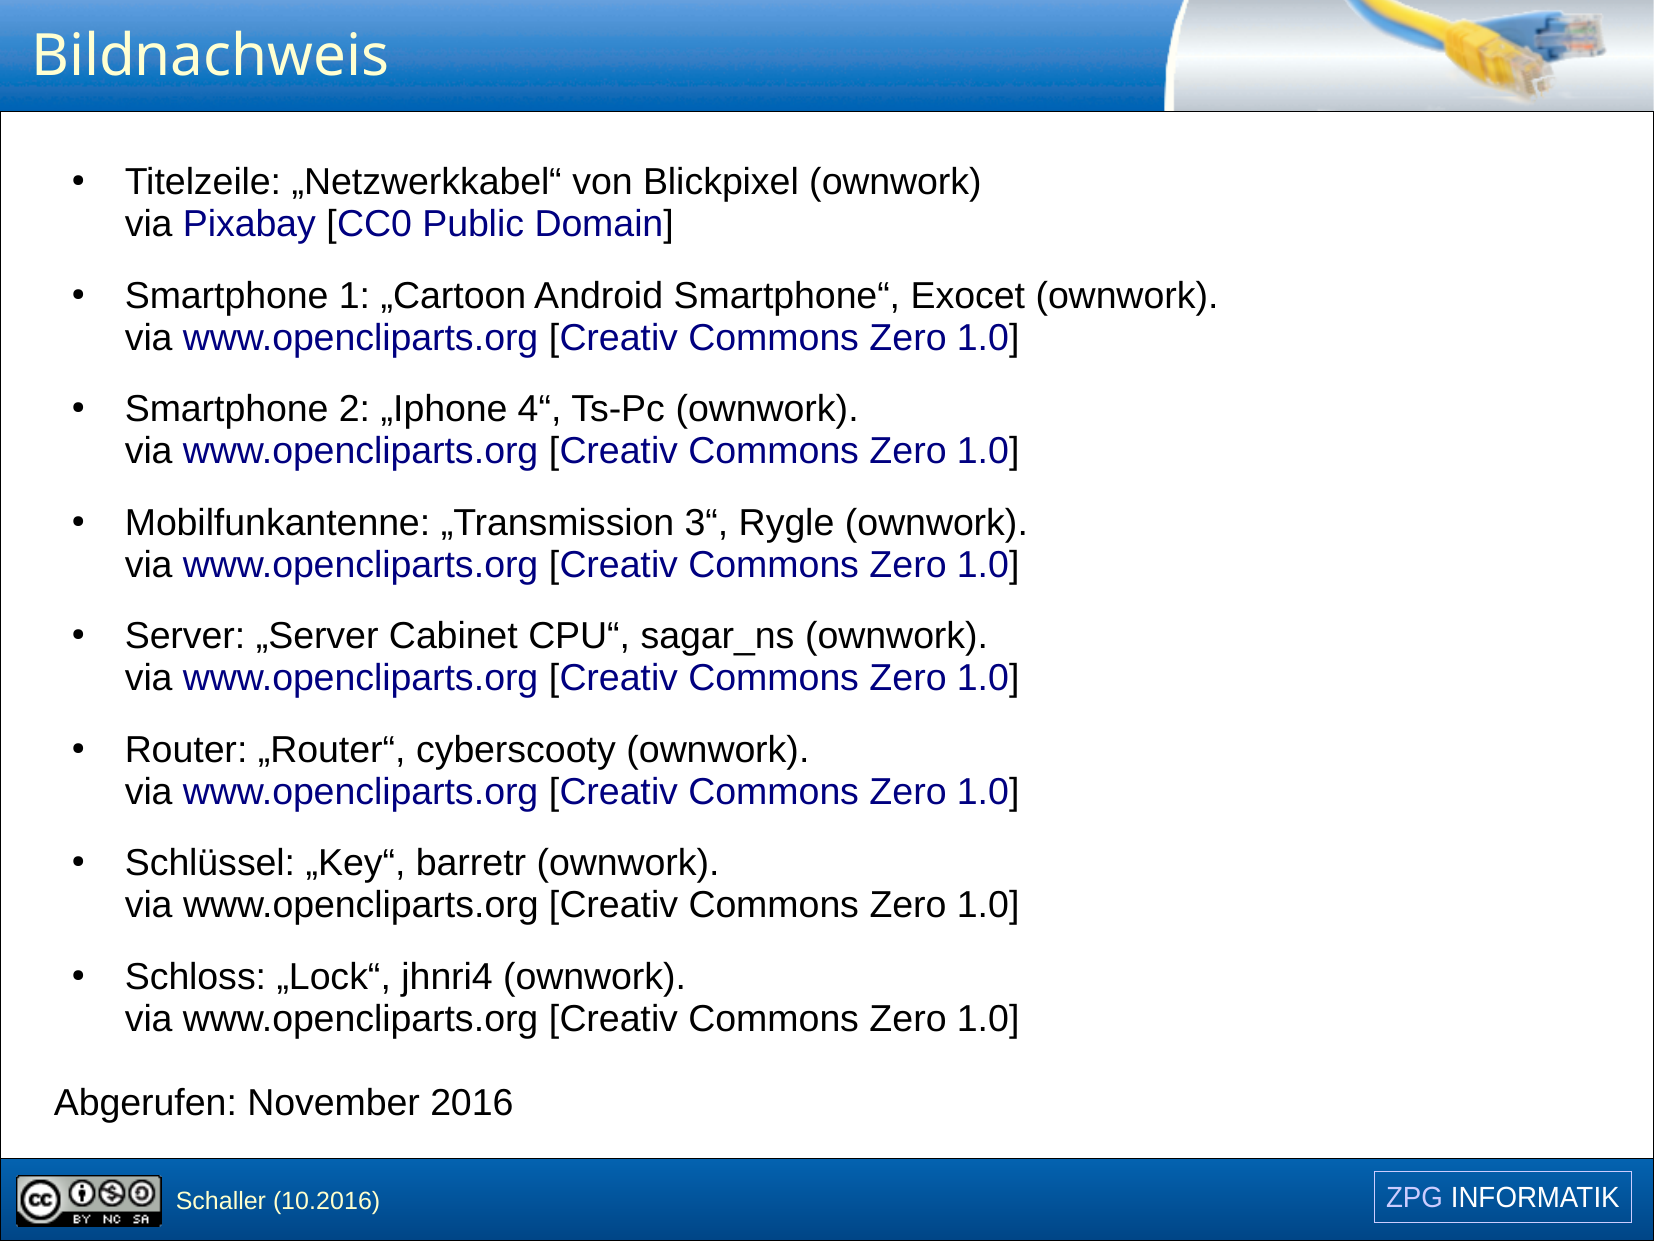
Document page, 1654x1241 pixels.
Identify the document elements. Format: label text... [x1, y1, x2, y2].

picture [0, 0, 1654, 111]
list Titelzeile: „Netzwerkkabel“ von Blickpixel (ownwork) via Pixabay [CC0 Public Domain] Smartphone 1: „Cartoon Android Smartphone“, Exocet (ownwork). via www.opencliparts.org [Creativ Commons Zero 1.0] Smartphone 2: „Iphone 4“, Ts-Pc (ownwork). via www.opencliparts.org [Creativ Commons Zero 1.0] Mobilfunkantenne: „Transmission 3“, Rygle (ownwork). via www.opencliparts.org [Creativ Commons Zero 1.0] Server: „Server Cabinet CPU“, sagar_ns (ownwork). via www.opencliparts.org [Creativ Commons Zero 1.0] Router: „Router“, cyberscooty (ownwork). via www.opencliparts.org [Creativ Commons Zero 1.0] Schlüssel: „Key“, barretr (ownwork). via www.opencliparts.org [Creativ Commons Zero 1.0] Schloss: „Lock“, jhnri4 (ownwork). via www.opencliparts.org [Creativ Commons Zero 1.0] Abgerufen: November 2016 [53, 160, 1602, 1197]
picture [16, 1175, 162, 1227]
title Bildnachweis [31, 14, 1151, 92]
